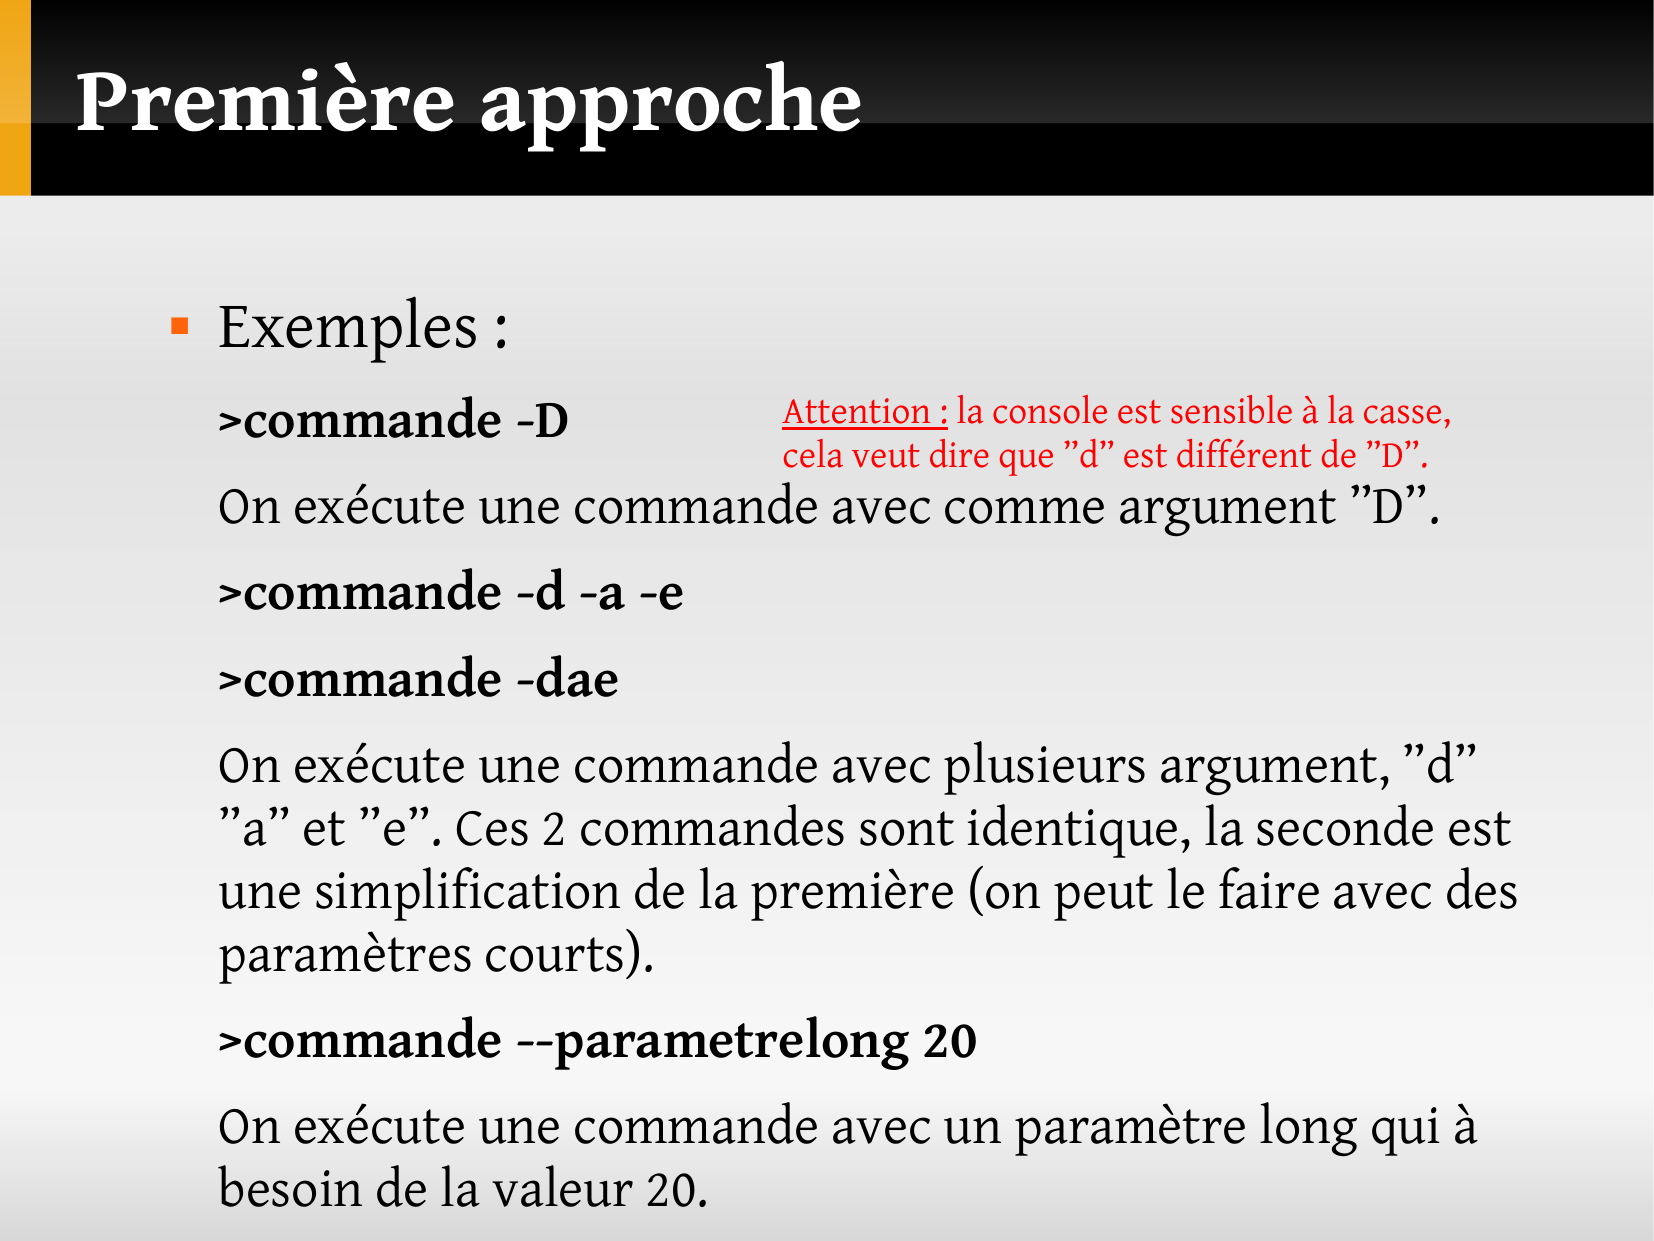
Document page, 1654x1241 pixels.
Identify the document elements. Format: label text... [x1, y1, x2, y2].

picture [0, 0, 1654, 1241]
list Exemples : >commande -D On exécute une commande avec comme argument ”D”. >commande -d -a -e >commande -dae On exécute une commande avec plusieurs argument, ”d” ”a” et ”e”. Ces 2 commandes sont identique, la seconde est une simplification de la première (on peut le faire avec des paramètres courts). >commande --parametrelong 20 On exécute une commande avec un paramètre long qui à besoin de la valeur 20. [76, 288, 1565, 1241]
text_box Attention : la console est sensible à la casse, cela veut dire que ”d” est différent de ”D”. [767, 383, 1477, 486]
title Première approche [76, 7, 1565, 200]
